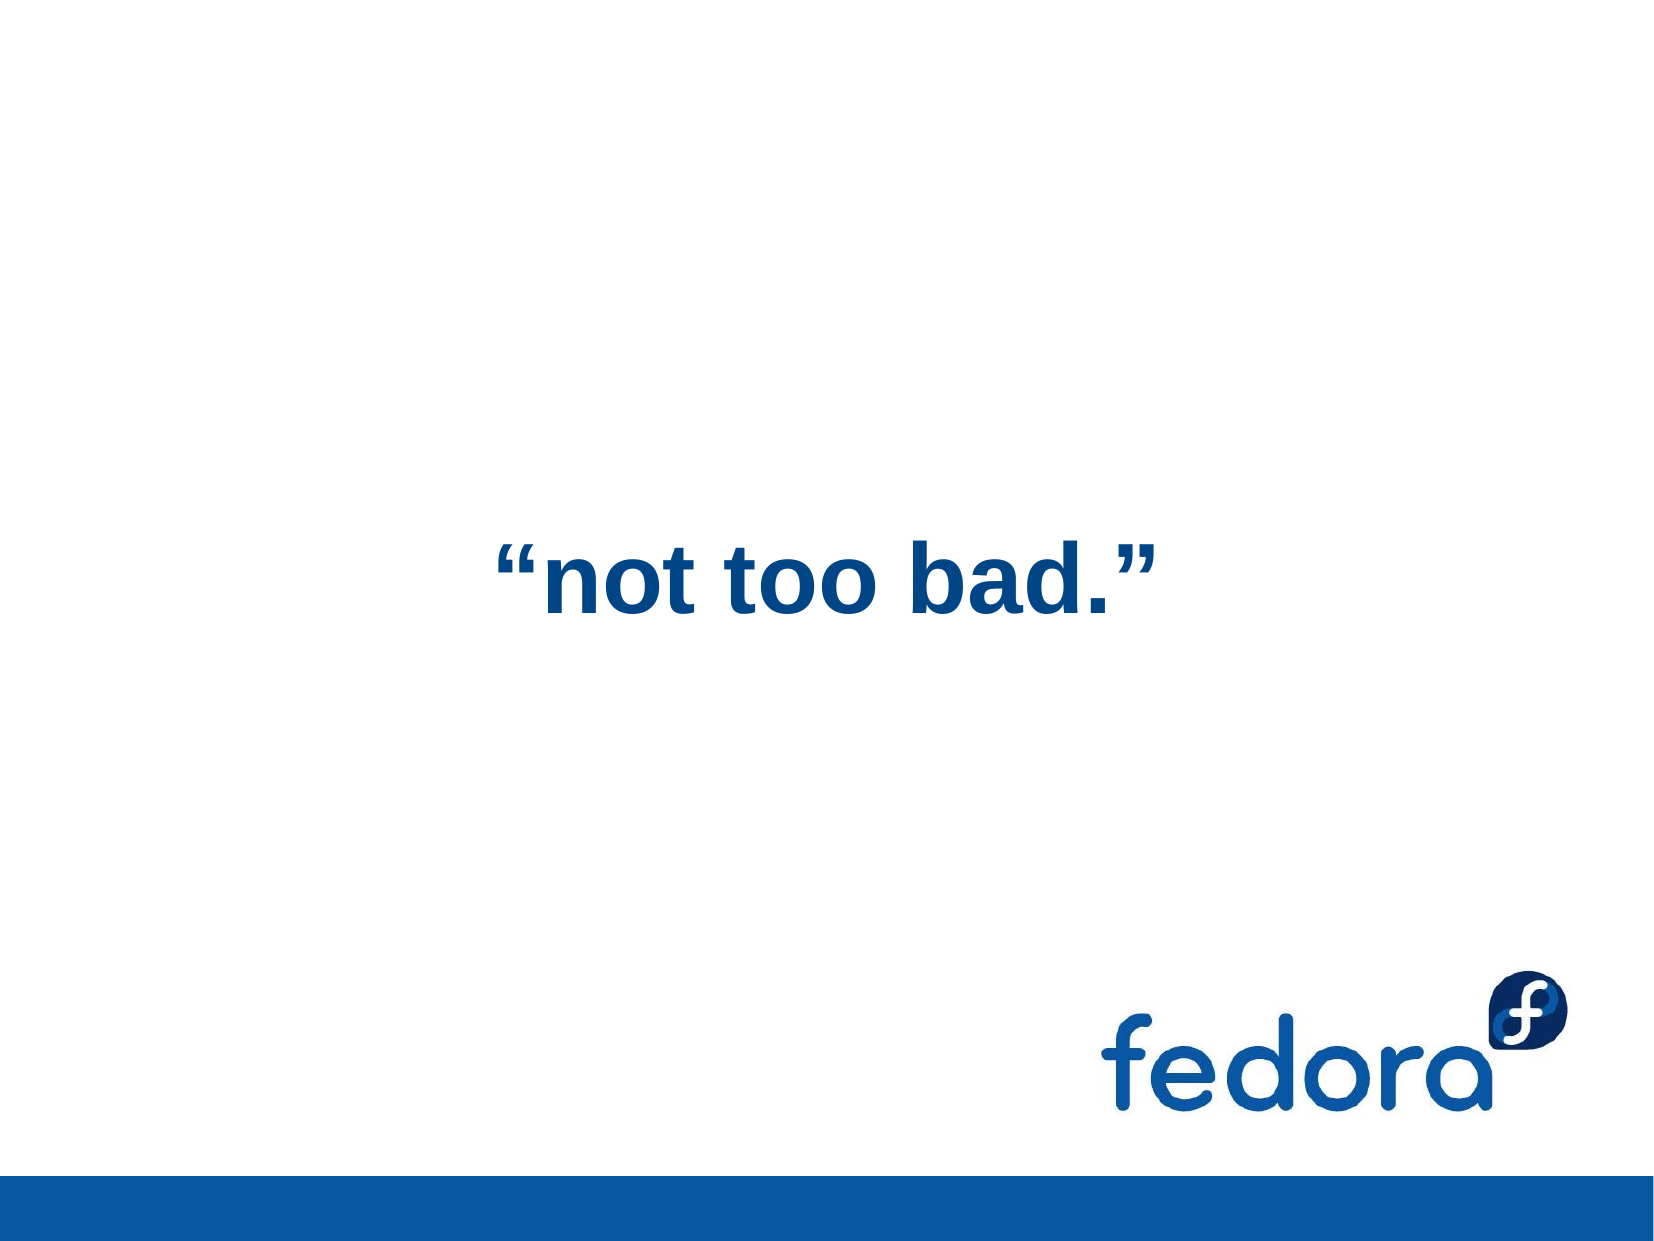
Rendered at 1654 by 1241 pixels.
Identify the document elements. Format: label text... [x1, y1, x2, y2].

picture [1087, 958, 1576, 1125]
picture [0, 1176, 1654, 1241]
title “not too bad.” [82, 56, 1571, 1102]
